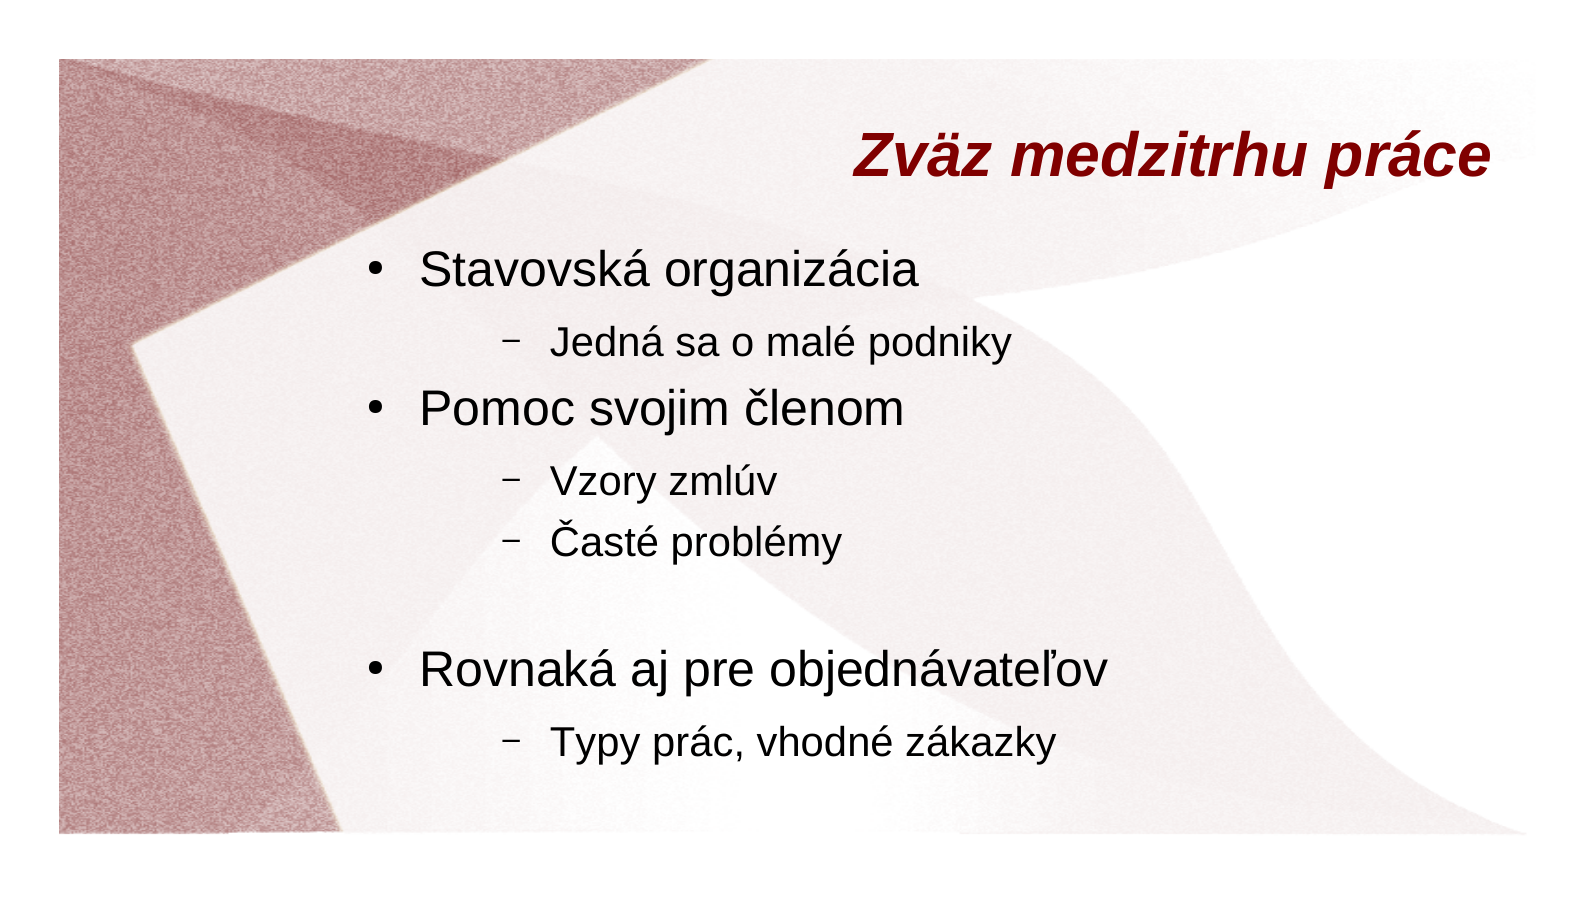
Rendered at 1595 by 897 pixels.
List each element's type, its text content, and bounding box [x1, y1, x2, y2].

list Stavovská organizácia Jedná sa o malé podniky Pomoc svojim členom Vzory zmlúv Časté problémy Rovnaká aj pre objednávateľov Typy prác, vhodné zákazky [349, 241, 1488, 766]
title Zväz medzitrhu práce [591, 90, 1494, 220]
picture [59, 59, 1536, 838]
